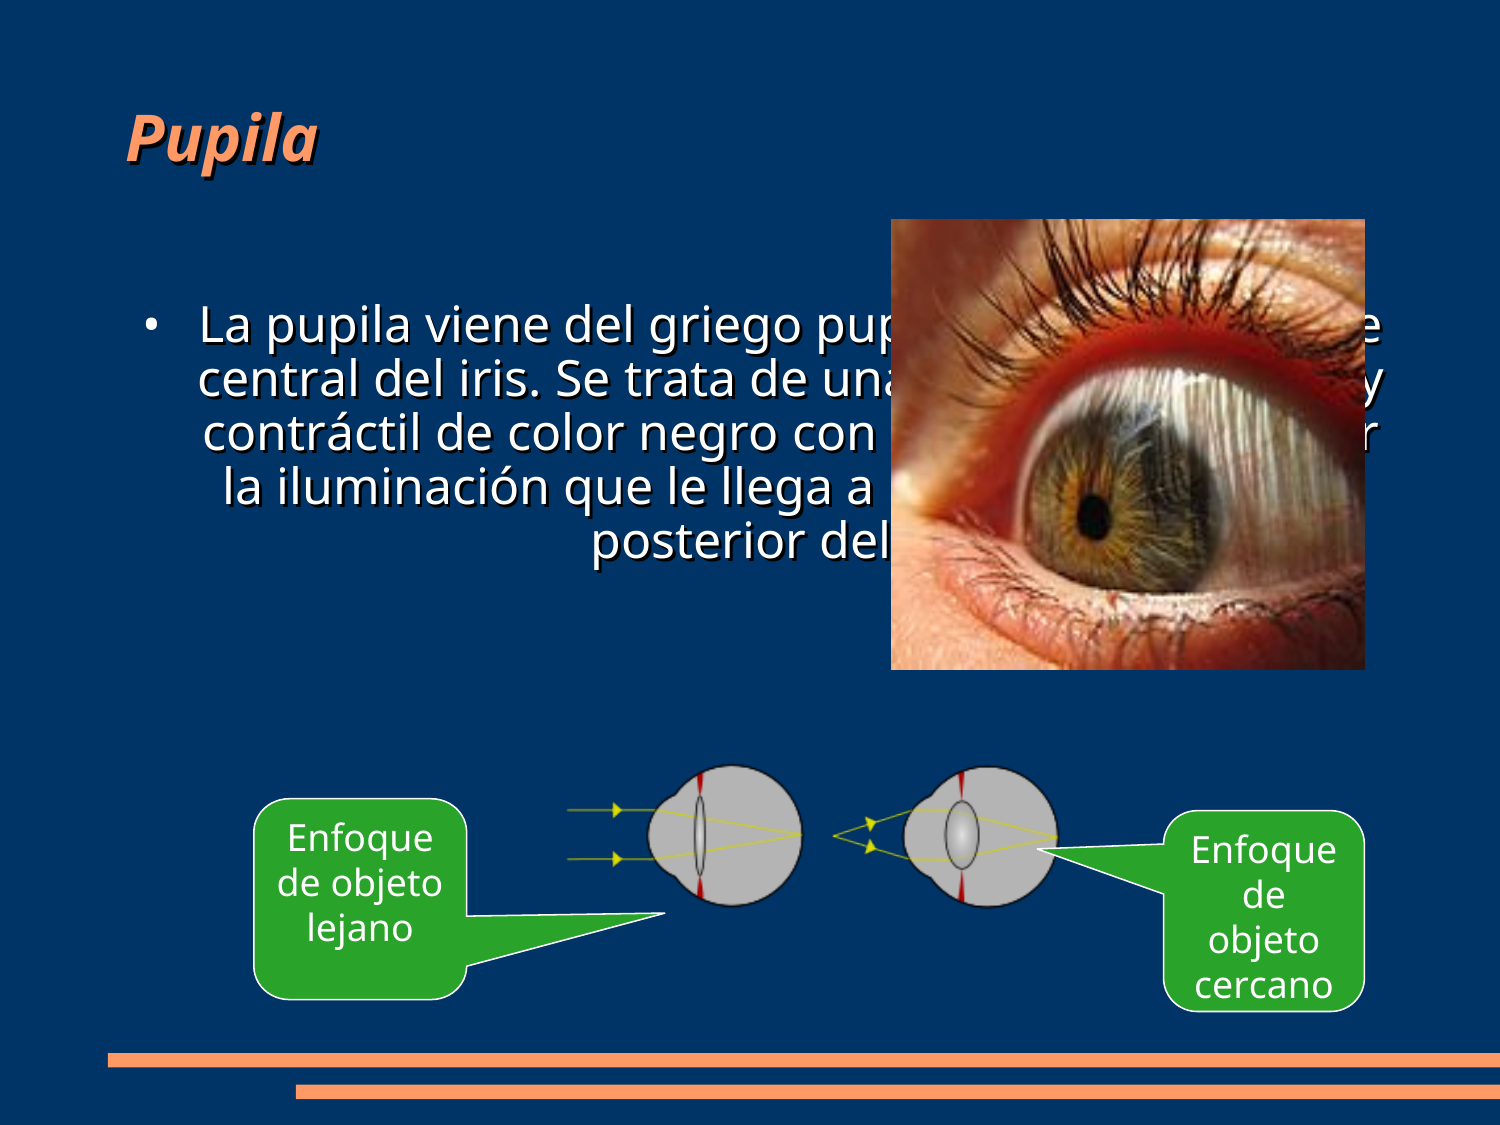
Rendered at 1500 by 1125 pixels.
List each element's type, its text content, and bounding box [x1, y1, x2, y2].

text_box Enfoque de objeto lejano [253, 798, 666, 1000]
picture [891, 219, 1365, 670]
list La pupila viene del griego pupis y significa la parte central del iris. Se trata de una abertura dilatable y contráctil de color negro con la función de regular la iluminación que le llega a la retina, en la parte posterior del ojo. [110, 292, 1416, 1027]
text_box Enfoque de objeto cercano [1037, 810, 1365, 1012]
picture [560, 751, 1070, 923]
title Pupila [110, 41, 1392, 230]
